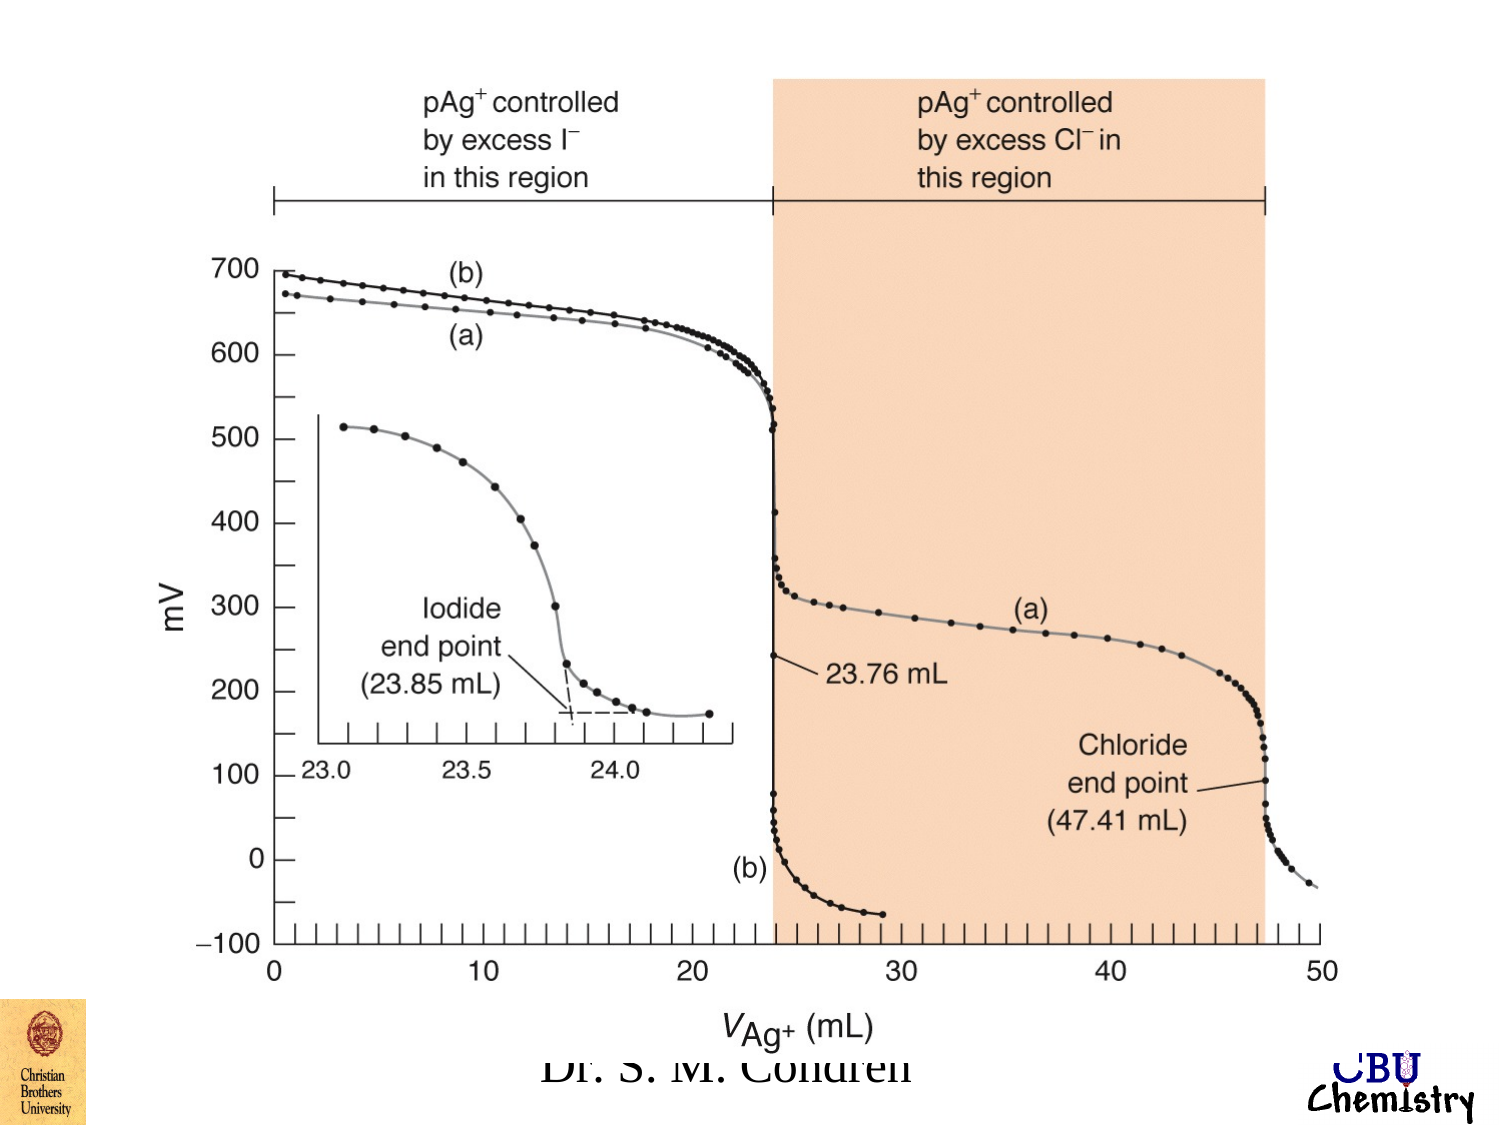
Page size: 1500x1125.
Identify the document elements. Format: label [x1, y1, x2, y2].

picture [141, 62, 1359, 1063]
